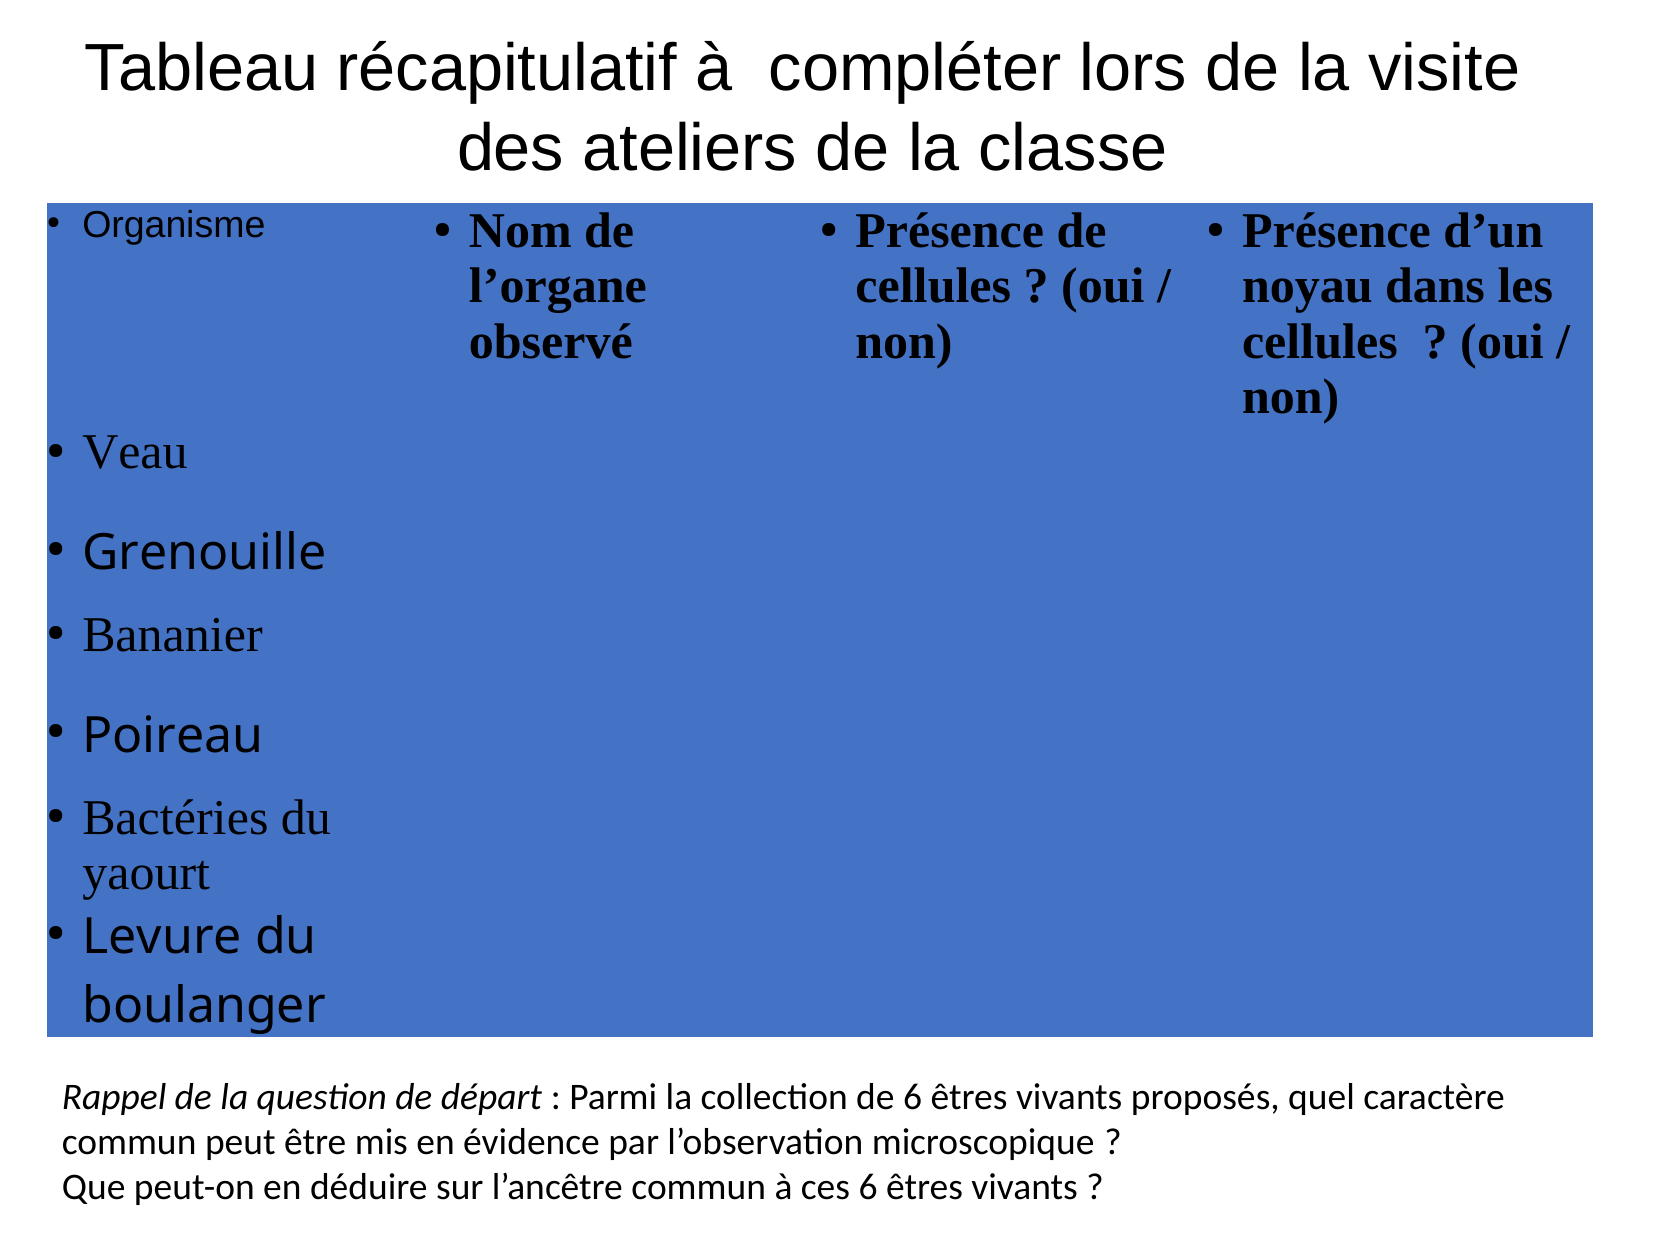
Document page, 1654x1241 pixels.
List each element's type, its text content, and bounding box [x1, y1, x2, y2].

table_cell [820, 516, 1207, 607]
table_cell [433, 607, 820, 699]
table_cell Grenouille [47, 516, 433, 607]
table_header Organisme [47, 203, 433, 424]
table_header Présence d’un noyau dans les cellules ? (oui / non) [1207, 203, 1593, 424]
table_cell [433, 424, 820, 516]
table_cell [433, 901, 820, 1037]
table_cell Levure du boulanger [47, 901, 433, 1037]
table_cell Bananier [47, 607, 433, 699]
table_cell [1207, 607, 1593, 699]
table_cell [433, 790, 820, 901]
table_header Nom de l’organe observé [433, 203, 820, 424]
table_cell Poireau [47, 699, 433, 790]
table_header Présence de cellules ? (oui / non) [820, 203, 1207, 424]
table_cell [1207, 901, 1593, 1037]
table_cell [1207, 516, 1593, 607]
table_cell [1207, 790, 1593, 901]
table_cell [820, 901, 1207, 1037]
table_cell [820, 790, 1207, 901]
table_cell Veau [47, 424, 433, 516]
table_cell [433, 516, 820, 607]
table_cell [820, 699, 1207, 790]
table_cell [433, 699, 820, 790]
text_box Rappel de la question de départ : Parmi la collection de 6 êtres vivants proposés, quel caractère commun peut être mis en évidence par l’observation microscopique ? Que peut-on en déduire sur l’ancêtre commun à ces 6 êtres vivants ? [46, 1064, 1555, 1216]
table_cell [1207, 699, 1593, 790]
table_cell [820, 424, 1207, 516]
table_cell [1207, 424, 1593, 516]
table_cell Bactéries du yaourt [47, 790, 433, 901]
table_cell [820, 607, 1207, 699]
title Tableau récapitulatif à compléter lors de la visite des ateliers de la classe [0, 0, 1607, 208]
